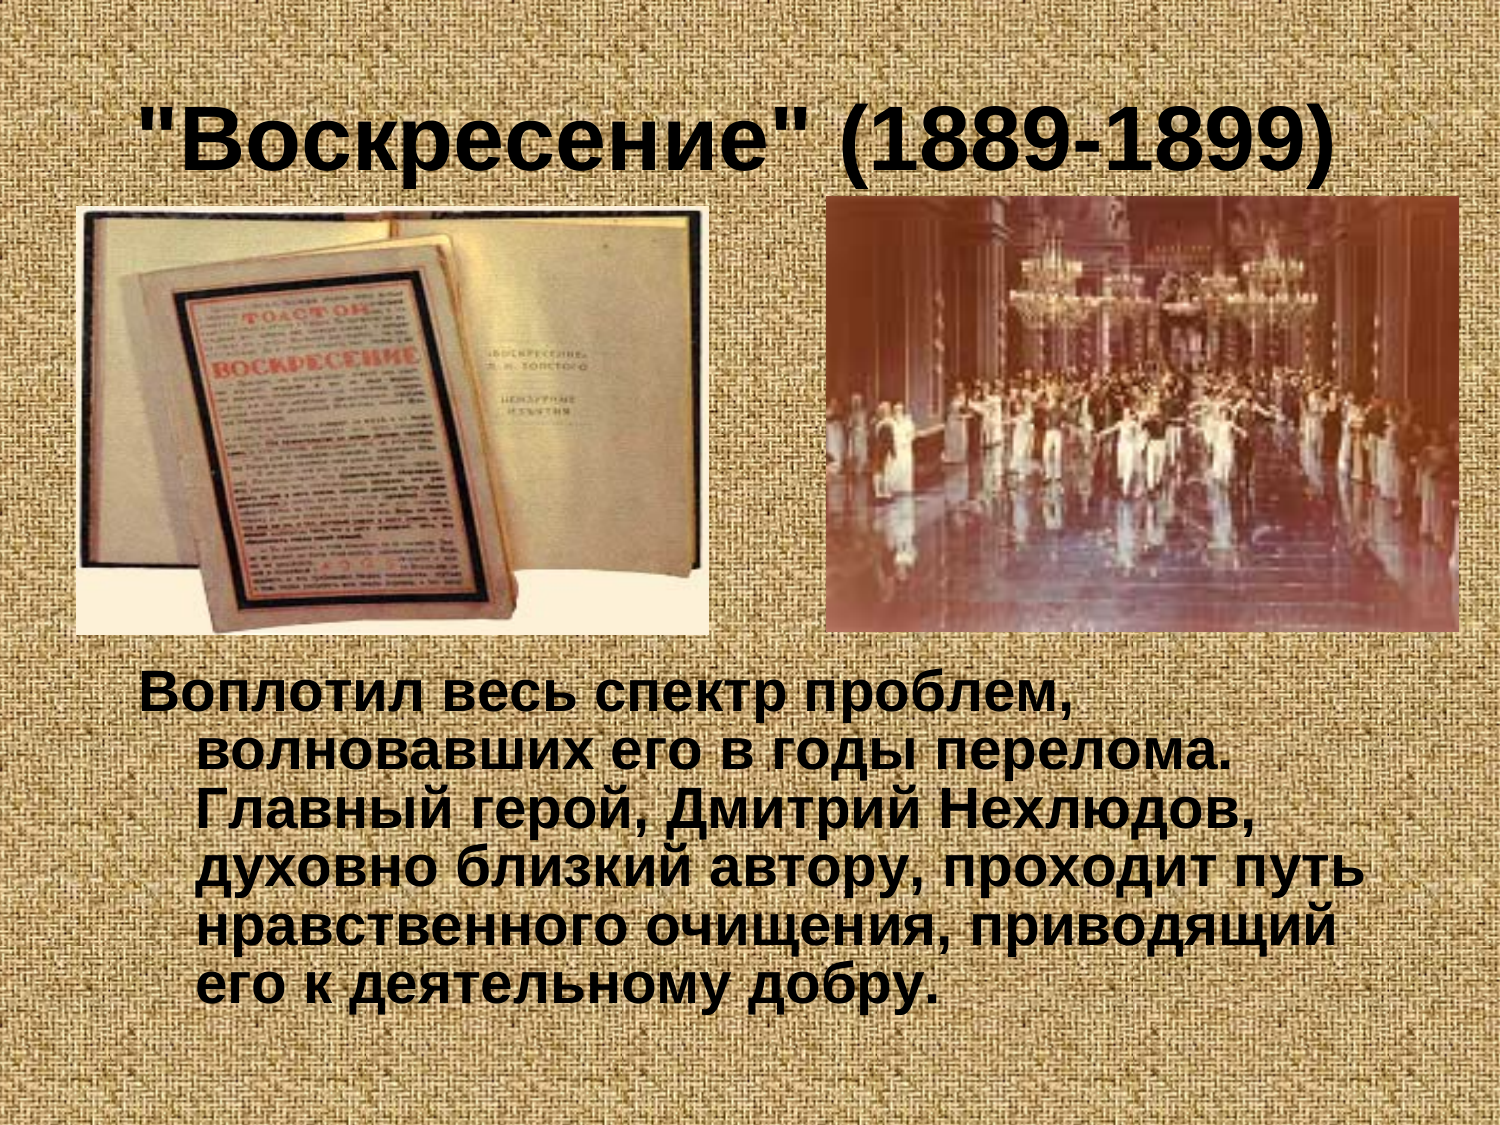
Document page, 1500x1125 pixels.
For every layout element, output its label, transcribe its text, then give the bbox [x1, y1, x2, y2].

list Воплотил весь спектр проблем, волновавших его в годы перелома. Главный герой, Дмитрий Нехлюдов, духовно близкий автору, проходит путь нравственного очищения, приводящий его к деятельному добру. [123, 656, 1459, 1083]
title "Воскресение" (1889-1899) [75, 45, 1426, 233]
picture [0, 0, 1500, 1125]
